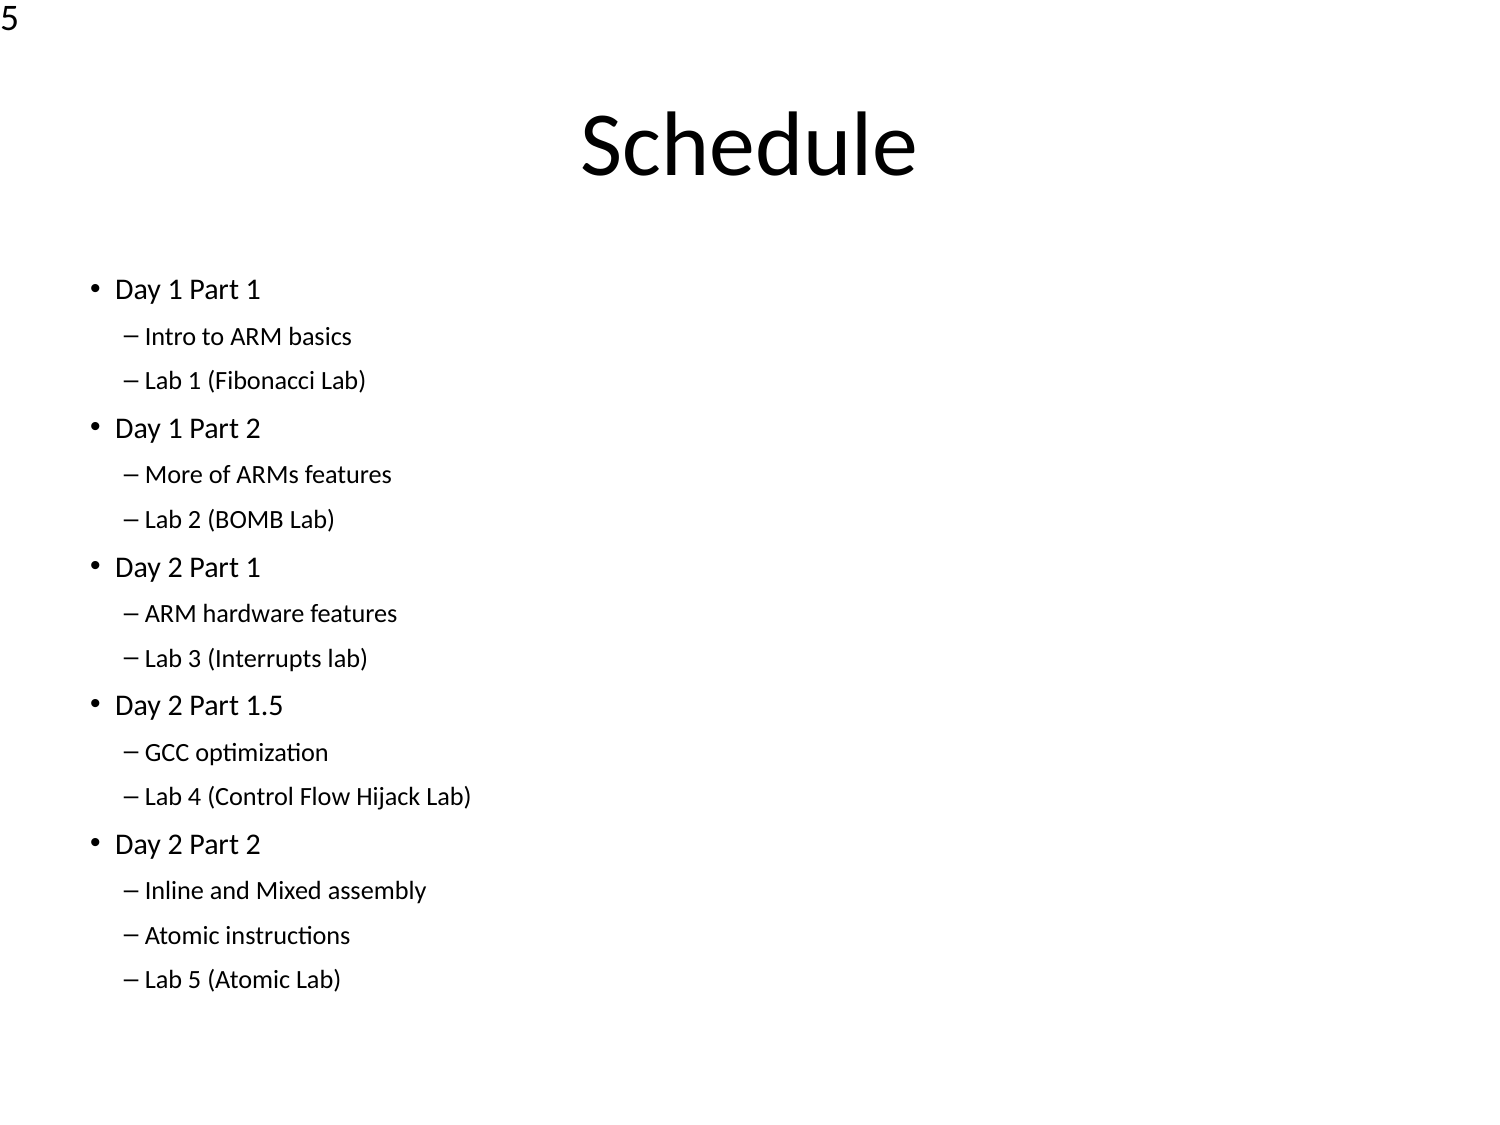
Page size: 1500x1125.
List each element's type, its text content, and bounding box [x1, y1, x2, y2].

title Schedule [75, 45, 1425, 233]
list Day 1 Part 1 Intro to ARM basics Lab 1 (Fibonacci Lab) Day 1 Part 2 More of ARMs features Lab 2 (BOMB Lab) Day 2 Part 1 ARM hardware features Lab 3 (Interrupts lab) Day 2 Part 1.5 GCC optimization Lab 4 (Control Flow Hijack Lab) Day 2 Part 2 Inline and Mixed assembly Atomic instructions Lab 5 (Atomic Lab) [75, 262, 1425, 1005]
